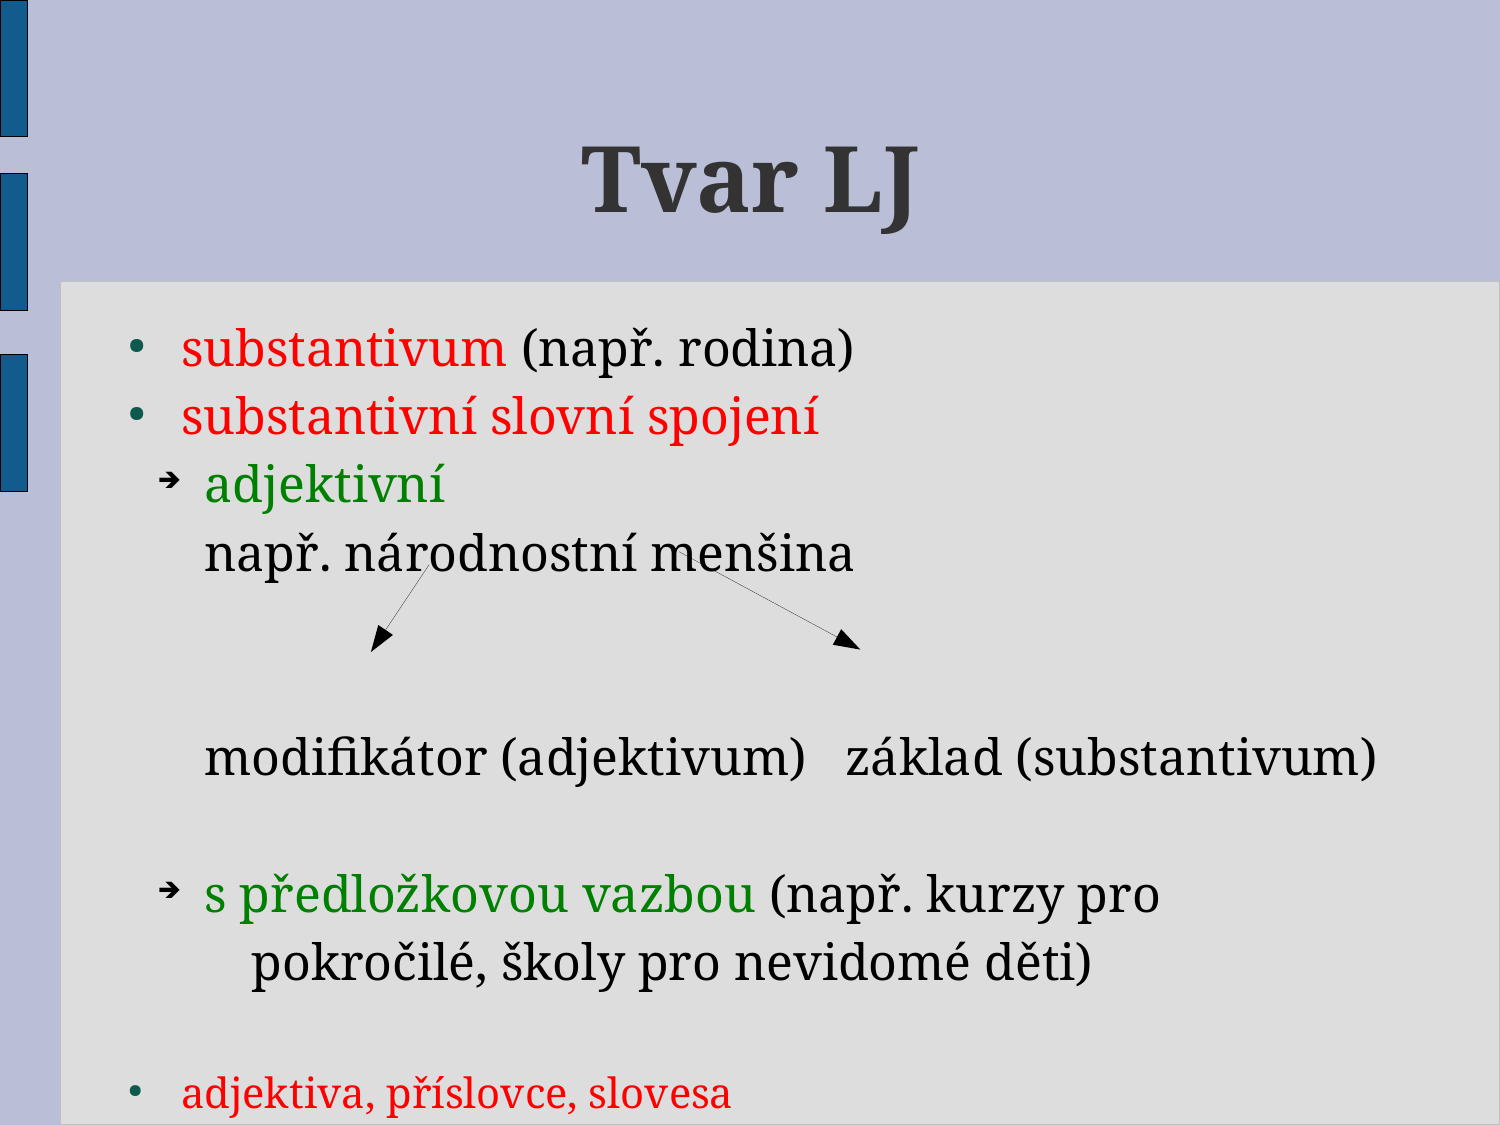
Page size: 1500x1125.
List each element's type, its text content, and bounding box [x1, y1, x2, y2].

title Tvar LJ [110, 90, 1392, 264]
list substantivum (např. rodina) substantivní slovní spojení adjektivní např. národnostní menšina modifikátor (adjektivum) základ (substantivum) ‏ s předložkovou vazbou (např. kurzy pro pokročilé, školy pro nevidomé děti)‏ adjektiva, příslovce, slovesa obvykle se nezařazují, činnost – vyjádřena substantivem výjimky - např. velmi krátkodobé financování, velmi krátké vlny (odborný termín) [110, 312, 1392, 1125]
